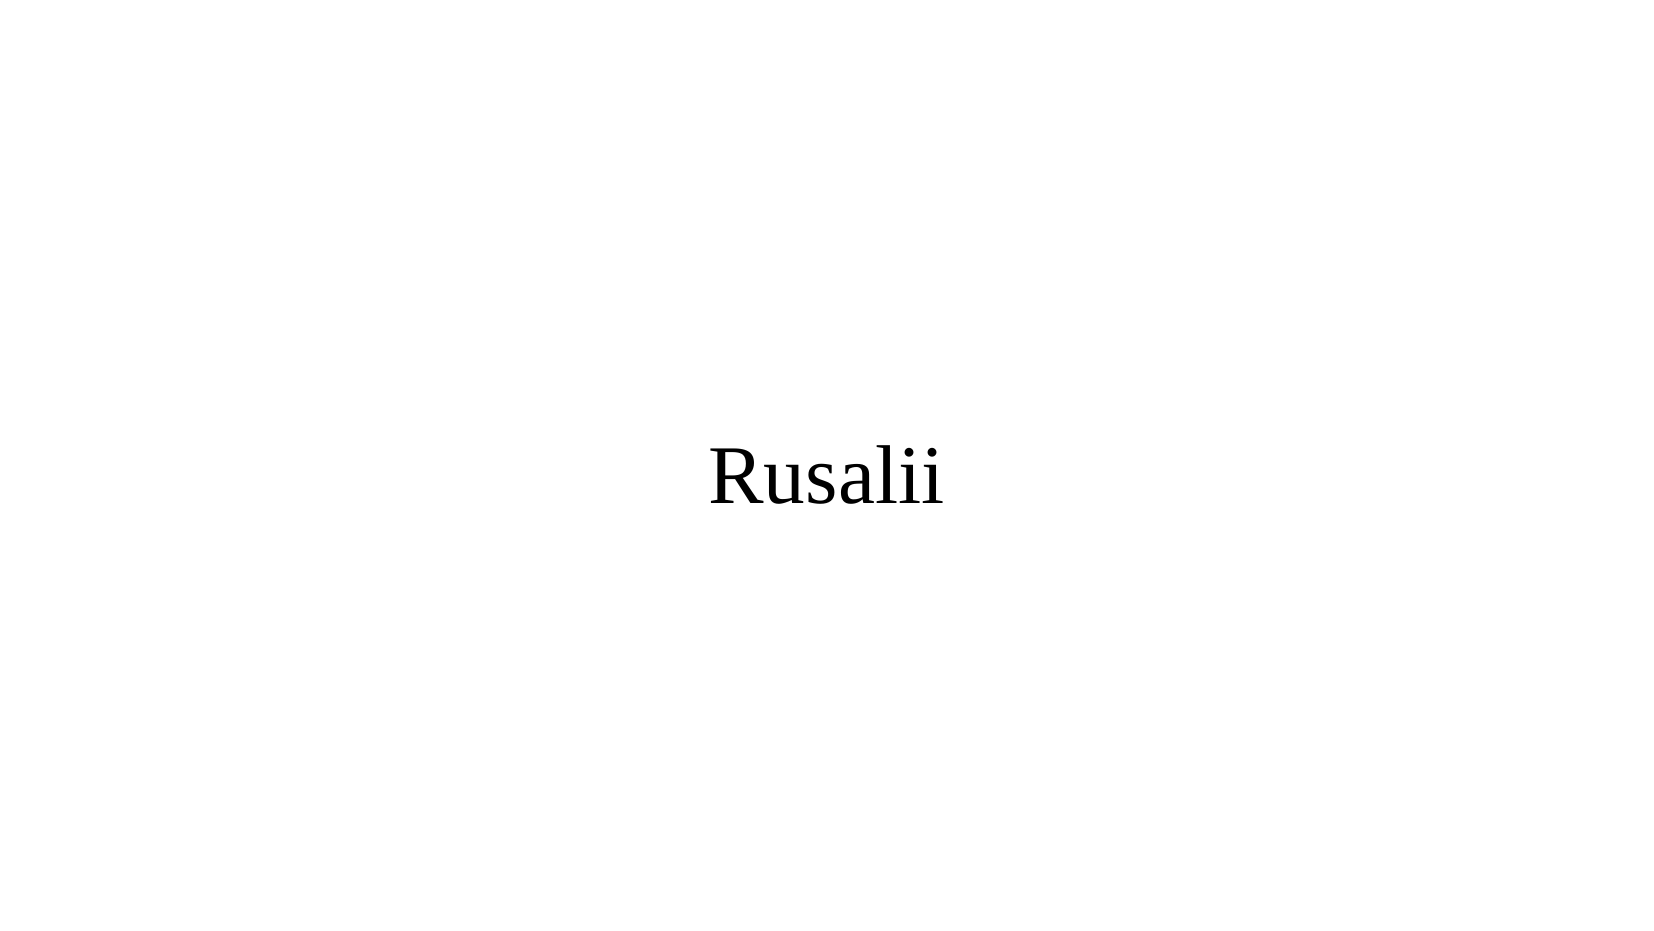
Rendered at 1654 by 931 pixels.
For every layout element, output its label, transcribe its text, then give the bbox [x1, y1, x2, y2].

title Rusalii [165, 420, 1489, 522]
